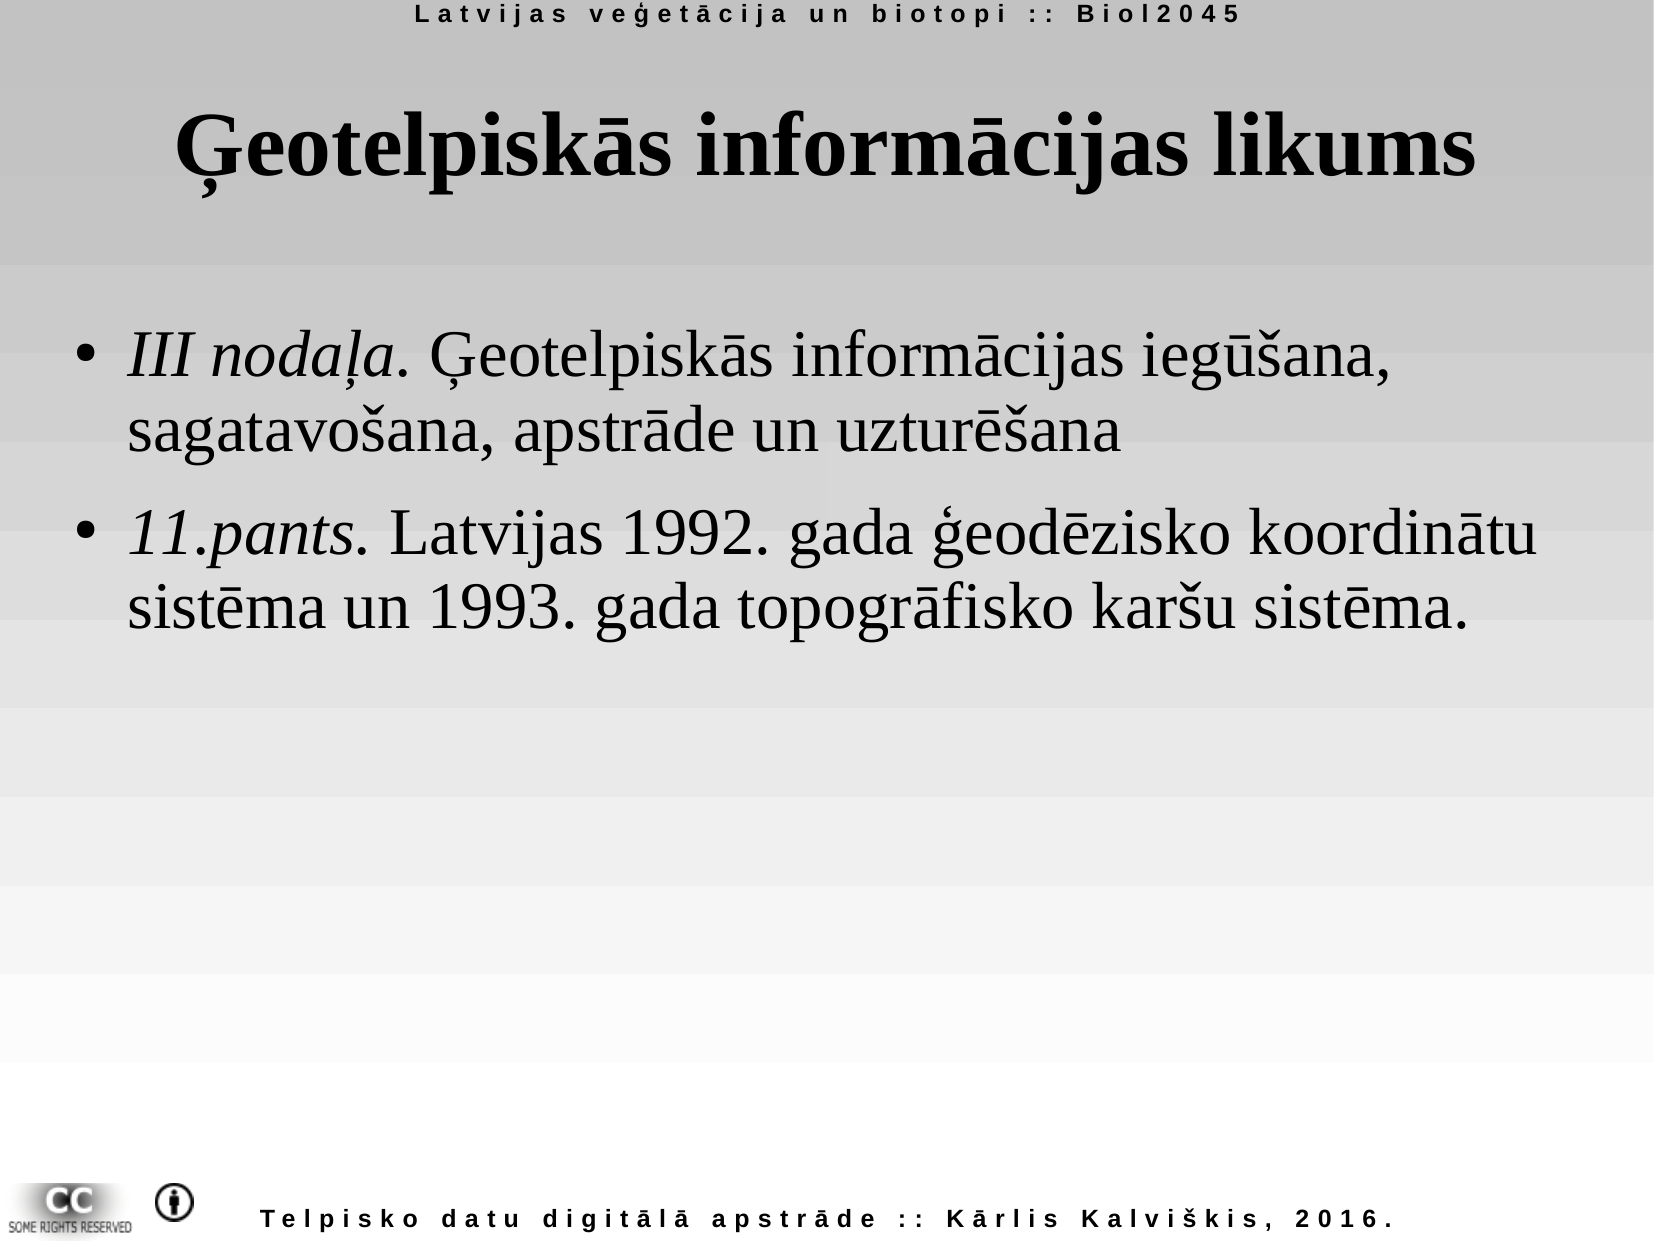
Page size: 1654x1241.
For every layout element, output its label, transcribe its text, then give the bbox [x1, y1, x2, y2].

title Ģeotelpiskās informācijas likums [0, 1, 1654, 287]
picture [0, 287, 1654, 1241]
list III nodaļa. Ģeotelpiskās informācijas iegūšana, sagatavošana, apstrāde un uzturēšana 11.pants. Latvijas 1992. gada ģeodēzisko koordinātu sistēma un 1993. gada topogrāfisko karšu sistēma. [56, 317, 1600, 1175]
